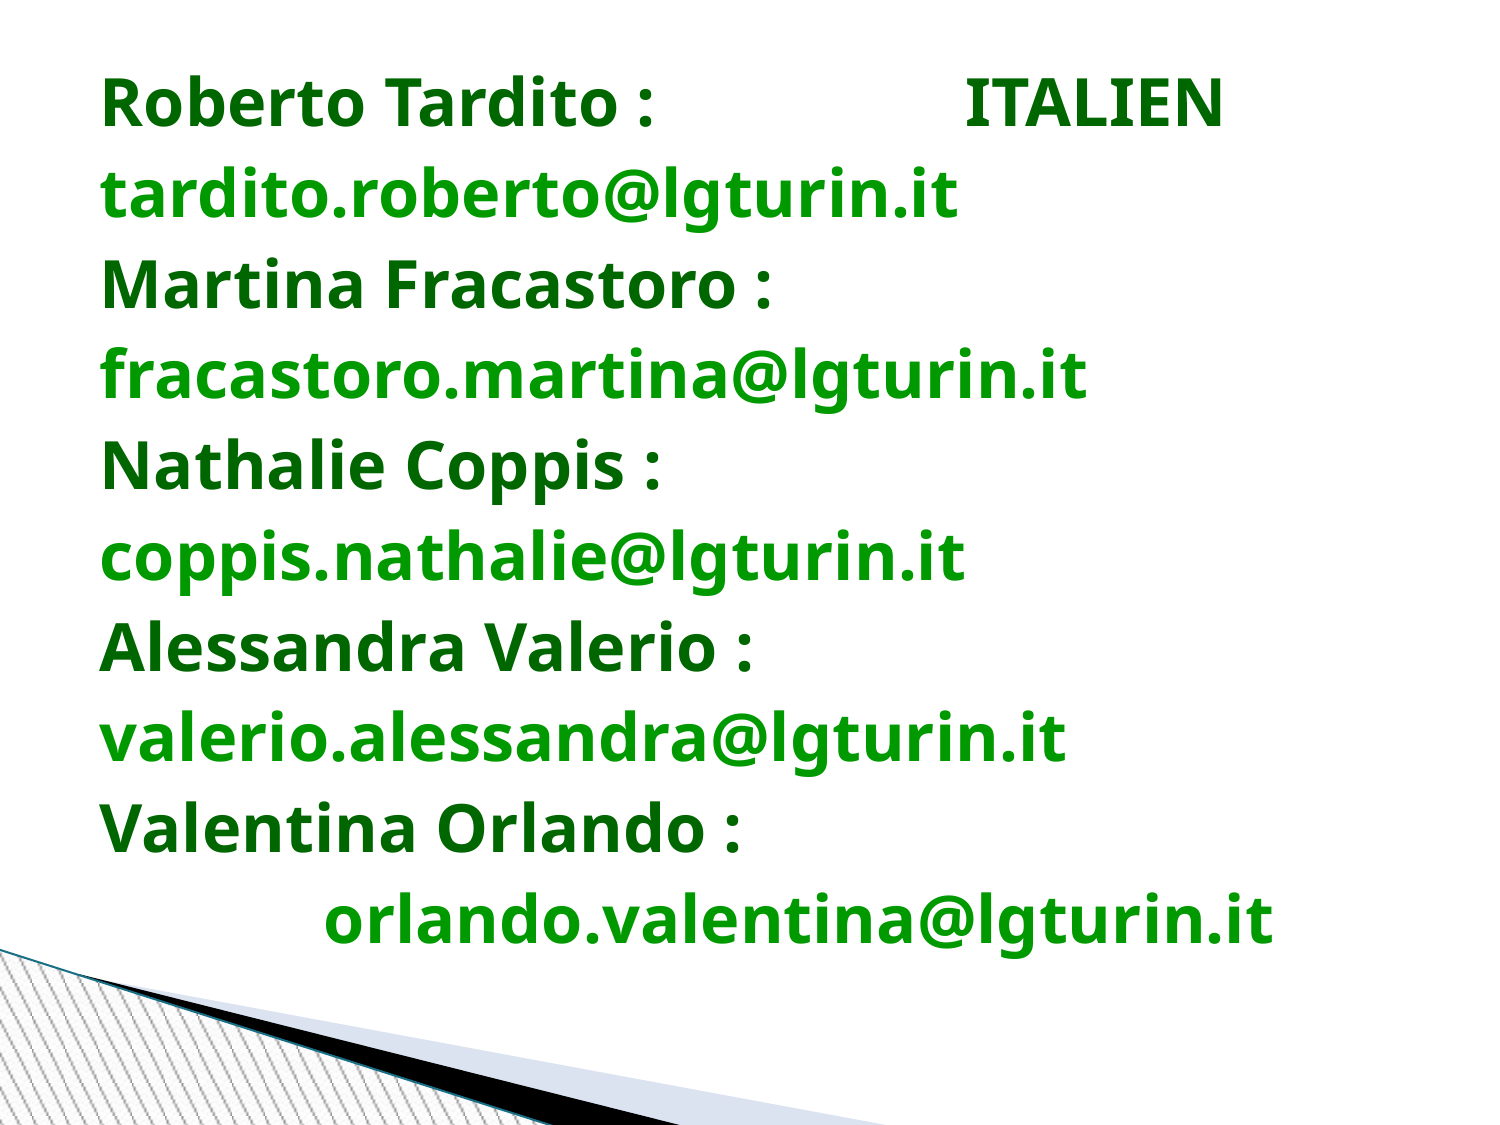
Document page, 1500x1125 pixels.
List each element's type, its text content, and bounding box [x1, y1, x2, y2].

picture [0, 952, 84, 1125]
text_box Roberto Tardito : ITALIEN tardito.roberto@lgturin.it Martina Fracastoro : fracastoro.martina@lgturin.it Nathalie Coppis : coppis.nathalie@lgturin.it Alessandra Valerio : valerio.alessandra@lgturin.it Valentina Orlando : orlando.valentina@lgturin.it [84, 47, 1456, 1125]
